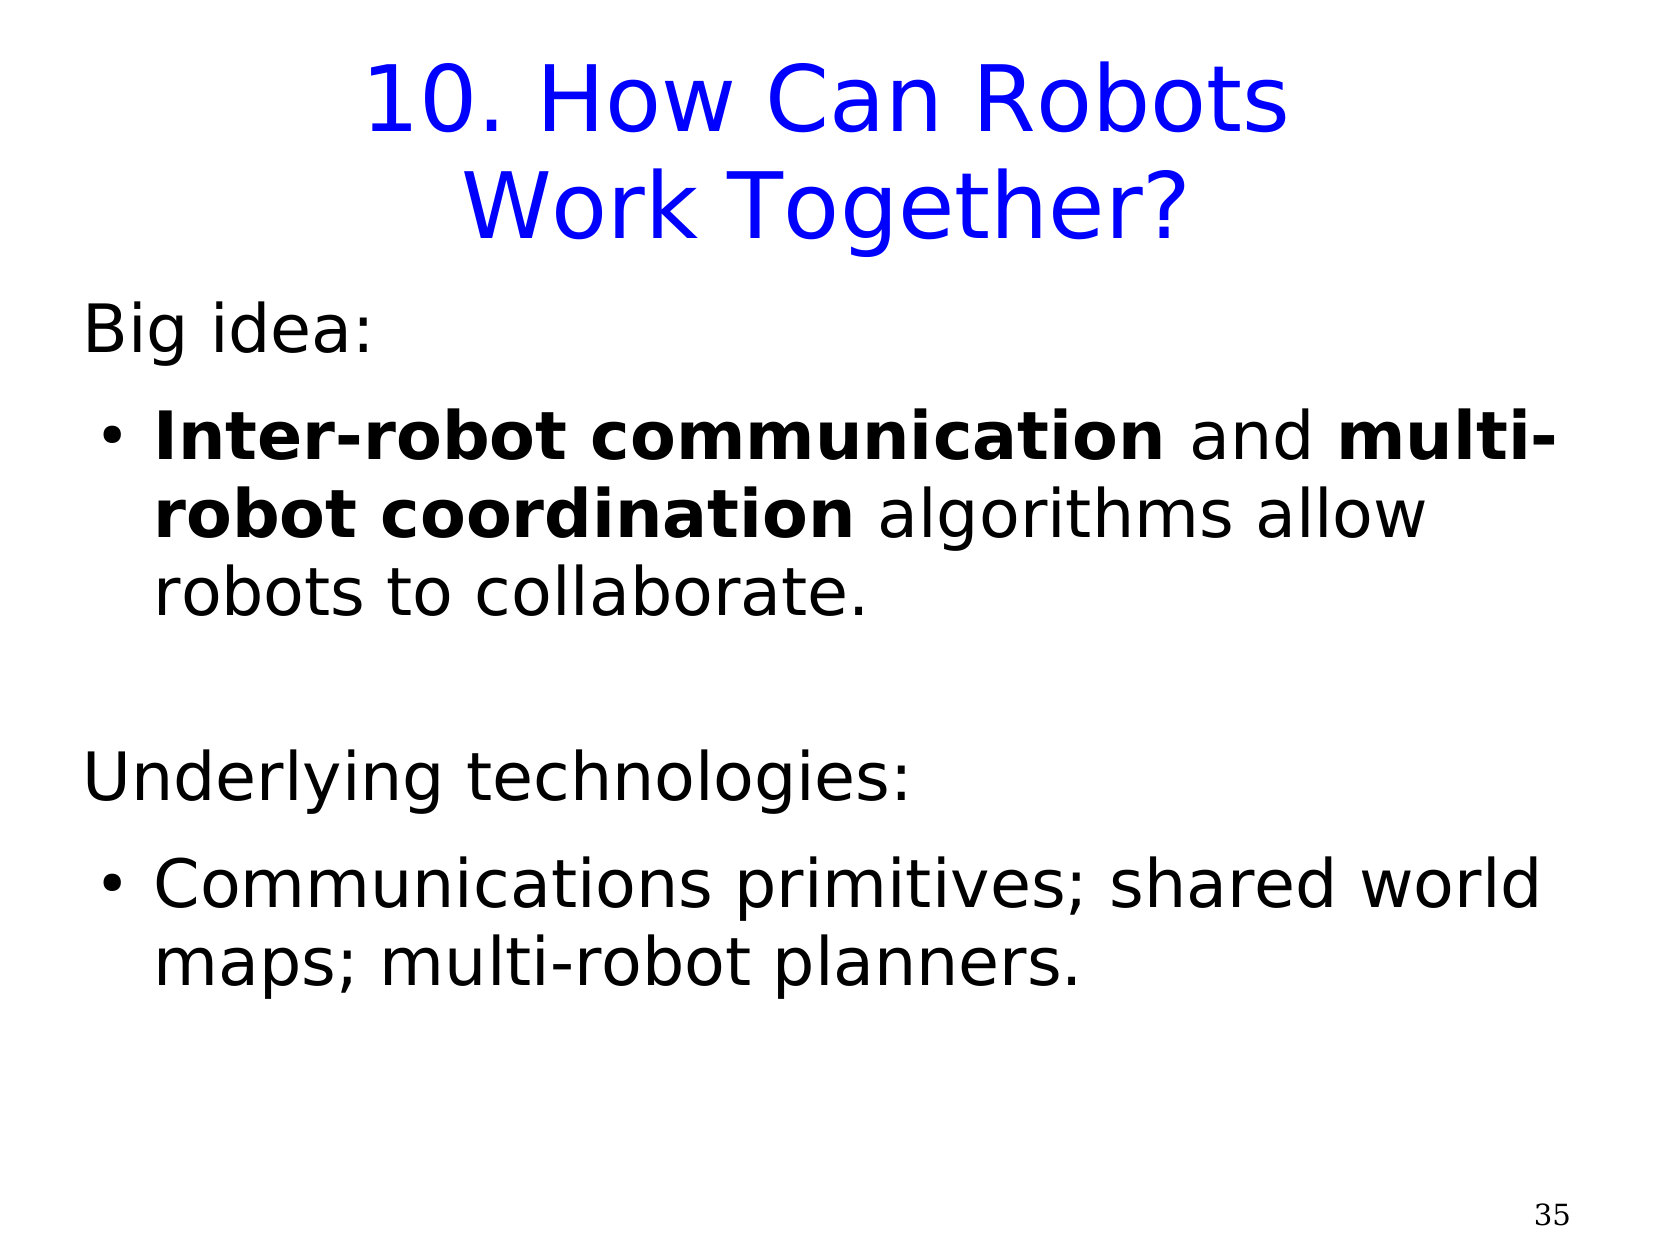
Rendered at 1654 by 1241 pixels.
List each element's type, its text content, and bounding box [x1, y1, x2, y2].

title 10. How Can Robots Work Together? [82, 45, 1571, 261]
list Big idea: Inter-robot communication and multi-robot coordination algorithms allow robots to collaborate. Underlying technologies: Communications primitives; shared world maps; multi-robot planners. [82, 290, 1571, 1109]
